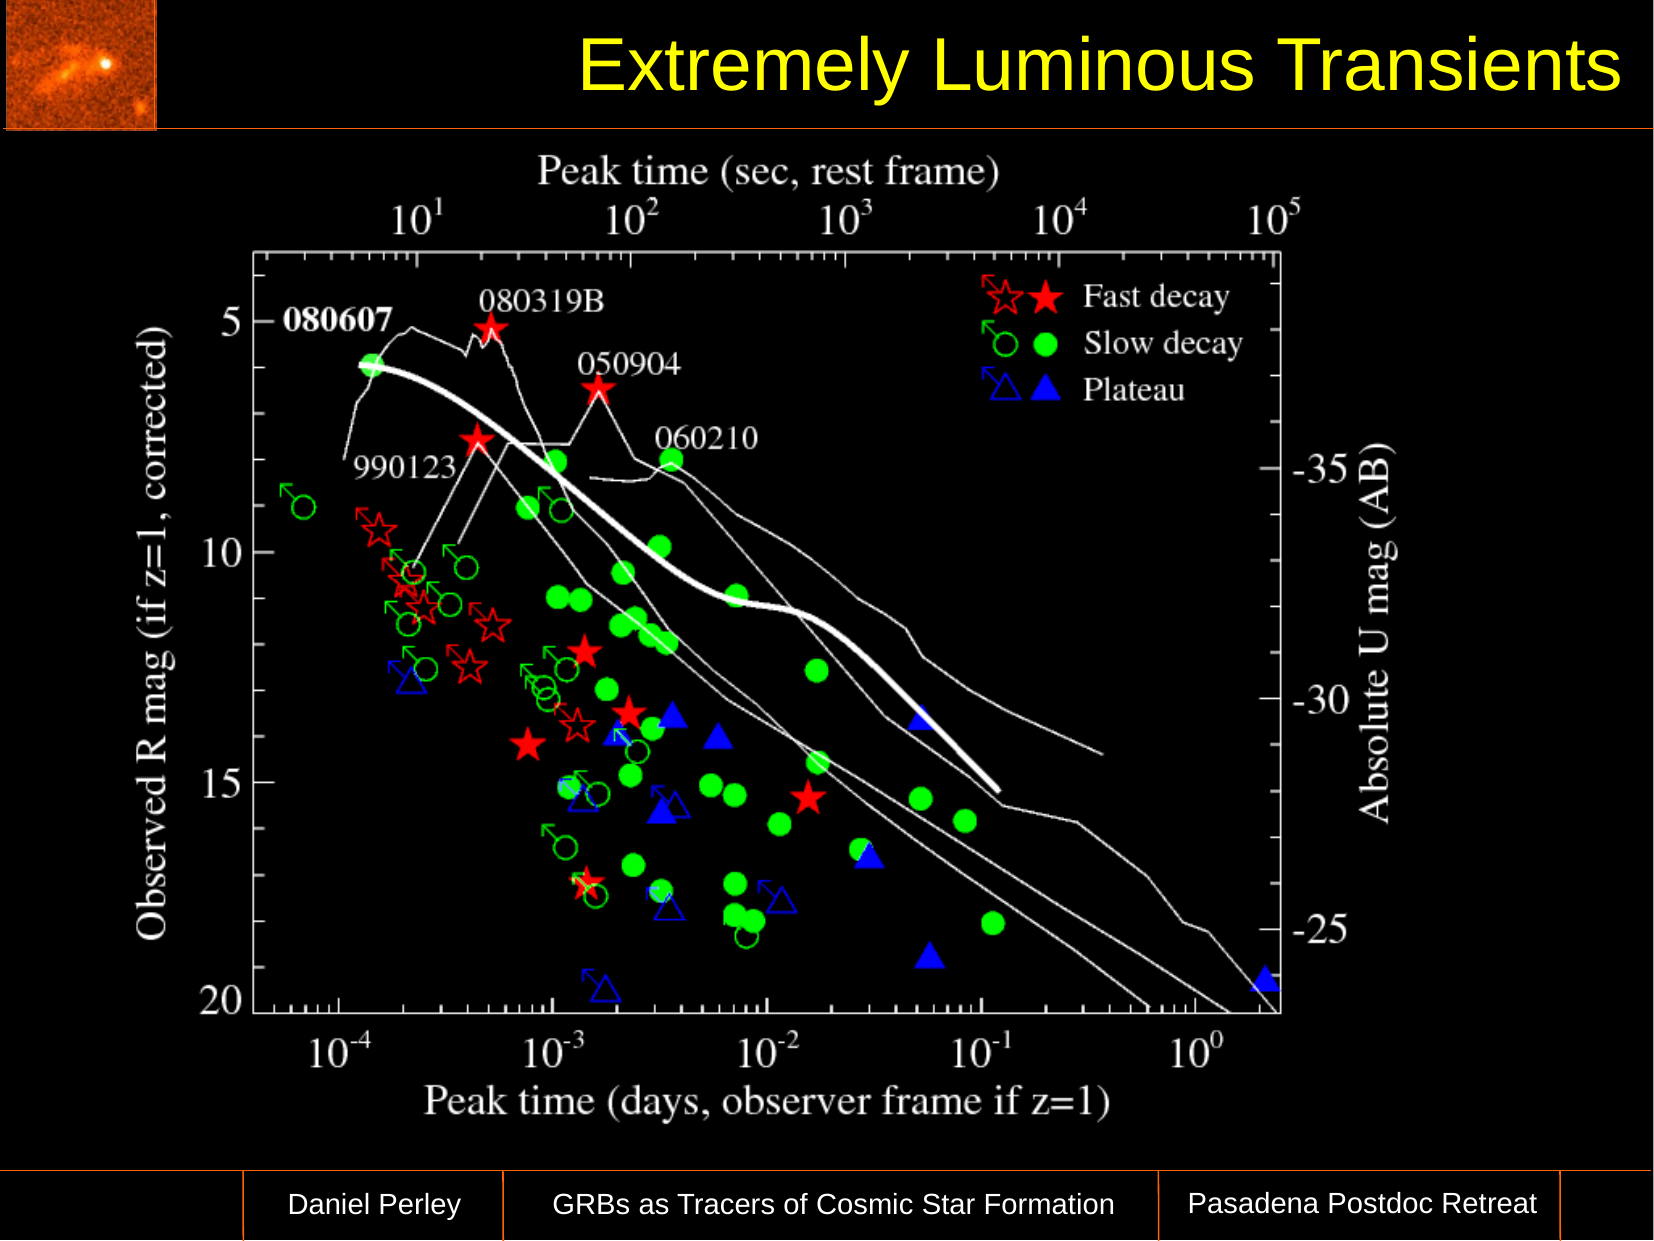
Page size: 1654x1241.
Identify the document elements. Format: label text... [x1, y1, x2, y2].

picture [114, 149, 1406, 1129]
title Extremely Luminous Transients [187, 21, 1624, 108]
picture [7, 0, 154, 128]
